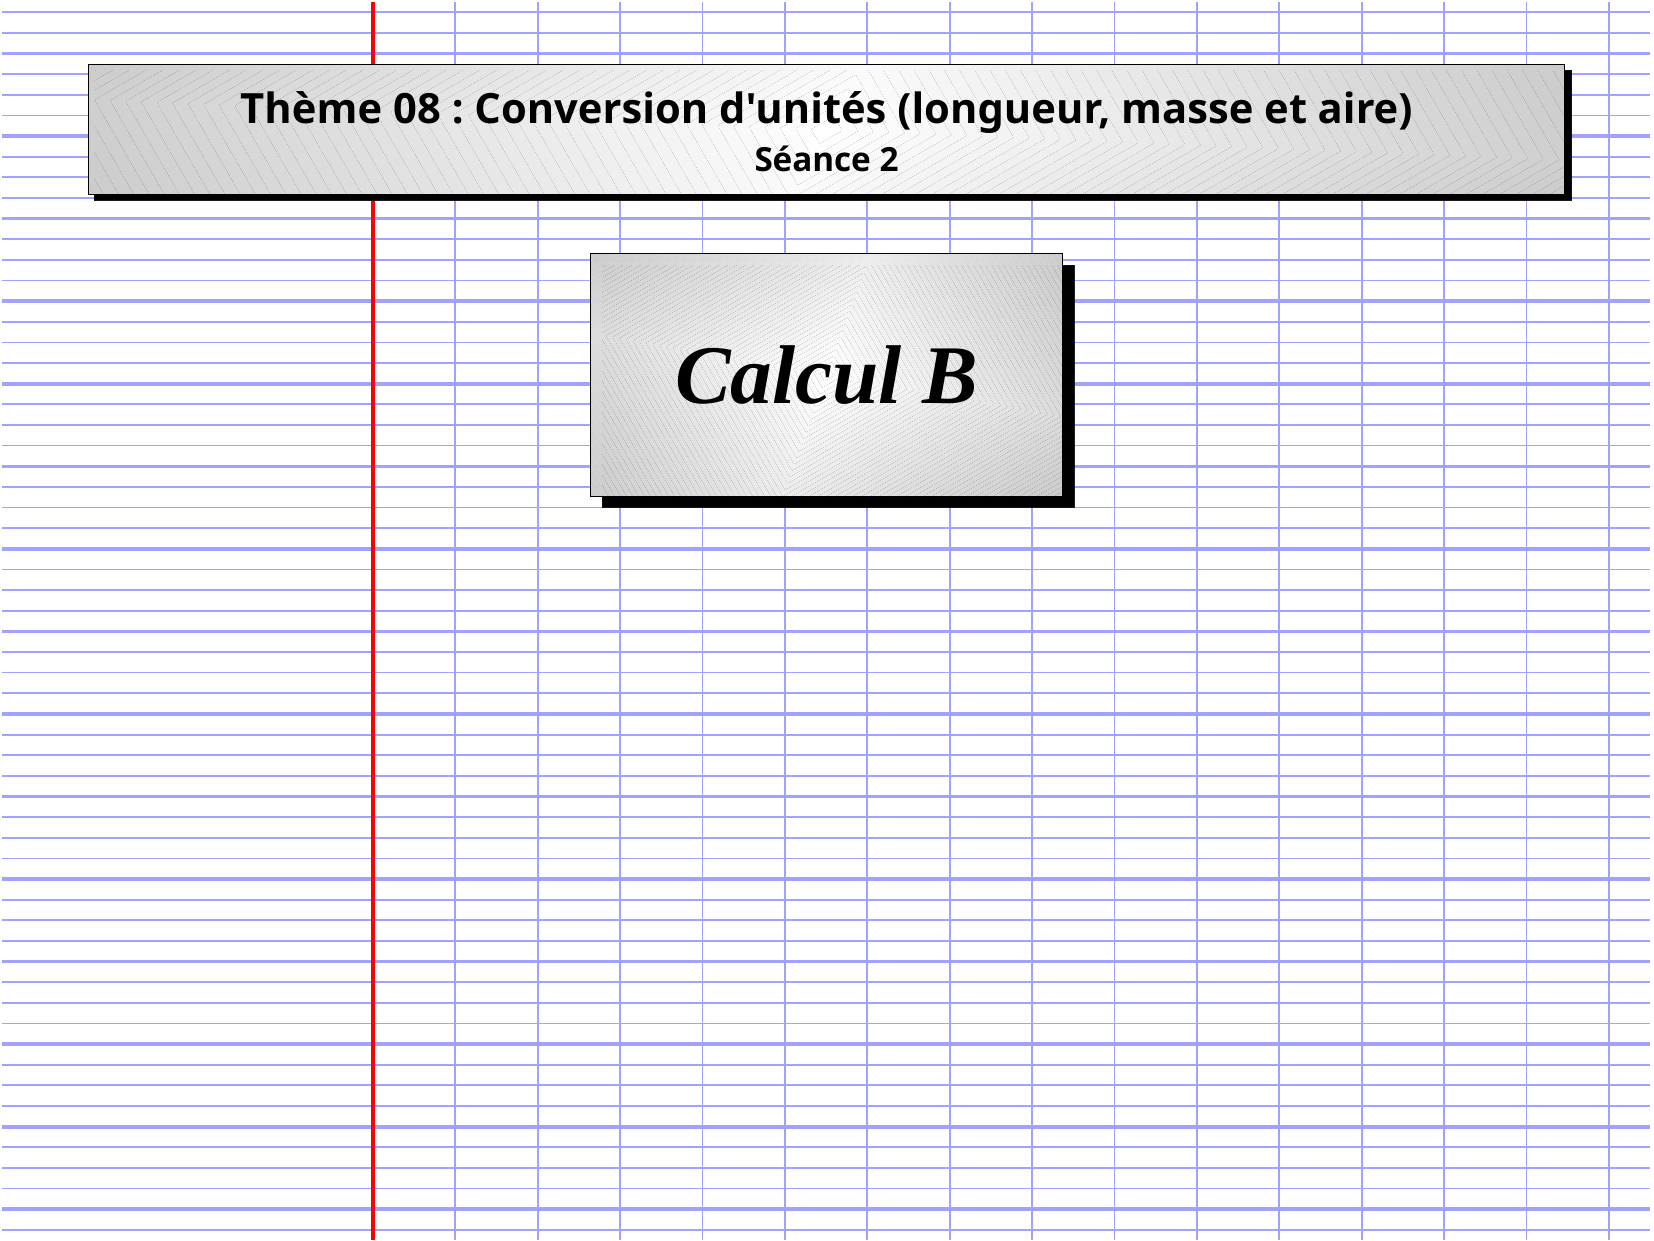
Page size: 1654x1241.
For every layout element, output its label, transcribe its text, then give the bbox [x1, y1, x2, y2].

text_box Calcul B [590, 253, 1063, 497]
picture [0, 0, 1654, 1241]
text_box Thème 08 : Conversion d'unités (longueur, masse et aire) Séance 2 [88, 64, 1565, 195]
